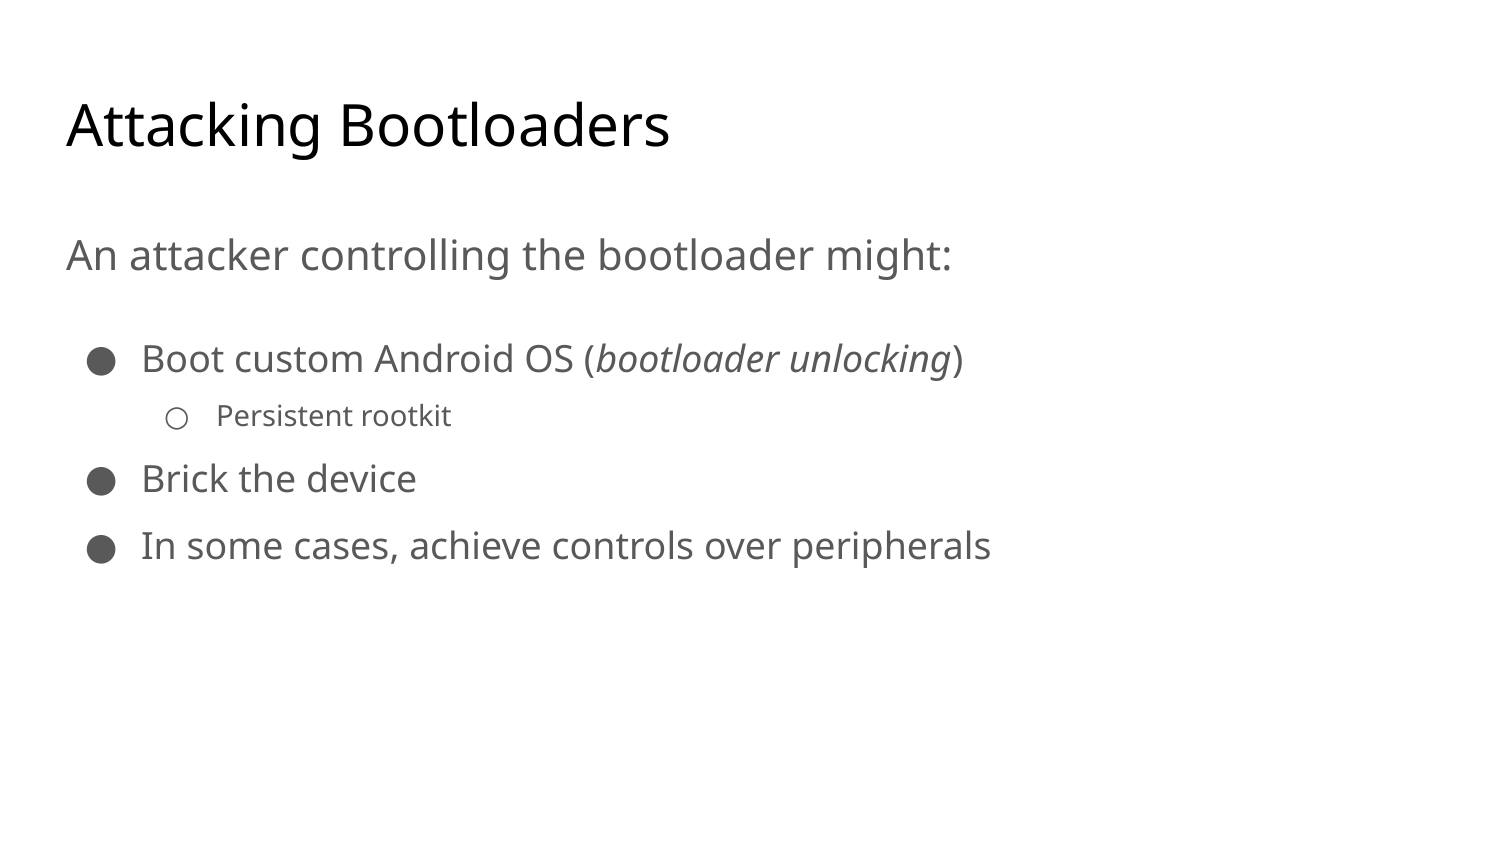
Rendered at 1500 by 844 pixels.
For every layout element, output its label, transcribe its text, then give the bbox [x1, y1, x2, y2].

title Attacking Bootloaders [51, 72, 1449, 167]
list An attacker controlling the bootloader might: Boot custom Android OS (bootloader unlocking) Persistent rootkit Brick the device In some cases, achieve controls over peripherals [51, 189, 1449, 782]
